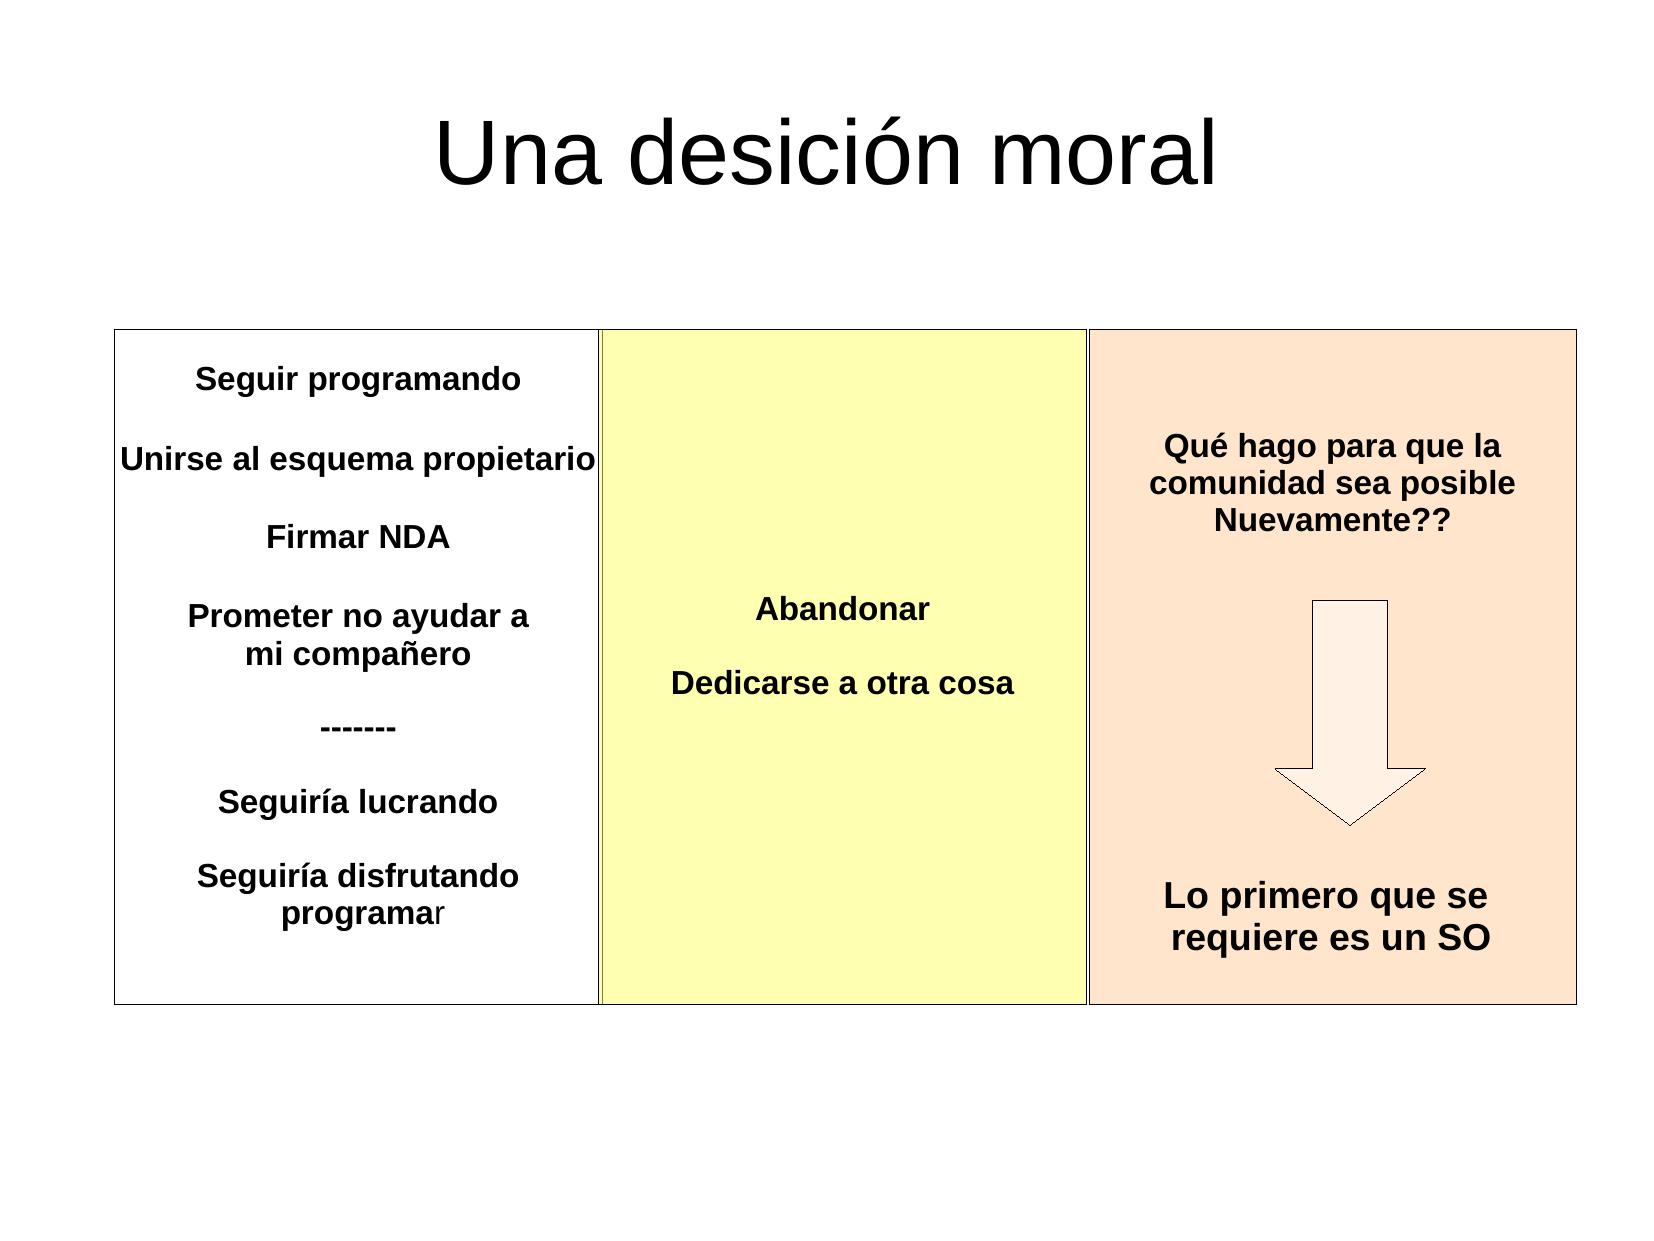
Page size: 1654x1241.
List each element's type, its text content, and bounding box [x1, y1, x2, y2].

text_box Qué hago para que la comunidad sea posible Nuevamente?? [1089, 329, 1577, 1005]
text_box Lo primero que se requiere es un SO [1125, 825, 1538, 966]
text_box Abandonar Dedicarse a otra cosa [598, 329, 1087, 1005]
text_box [1275, 600, 1426, 826]
text_box Seguir programando Unirse al esquema propietario Firmar NDA Prometer no ayudar a mi compañero ------- Seguiría lucrando Seguiría disfrutando programar [114, 329, 598, 1005]
title Una desición moral [82, 49, 1571, 257]
